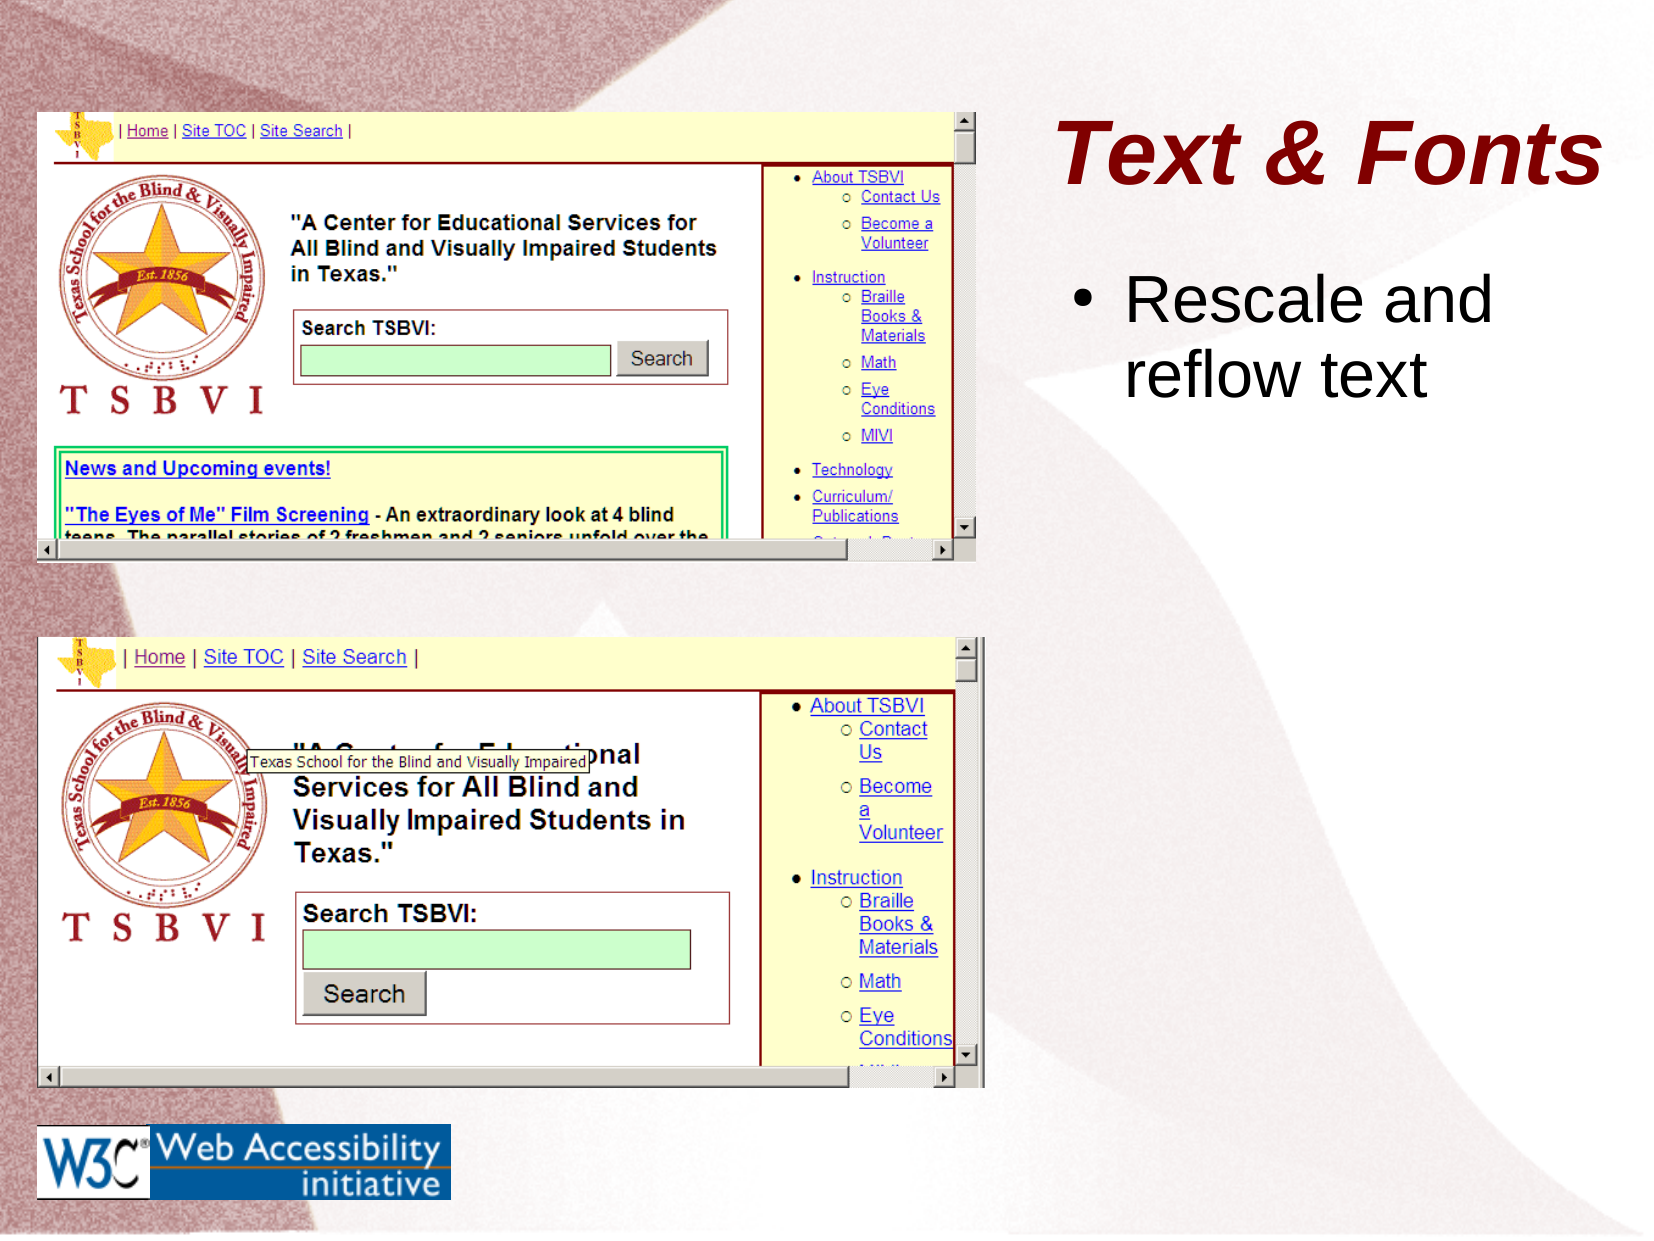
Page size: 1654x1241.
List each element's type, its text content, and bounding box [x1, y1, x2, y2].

picture [0, 0, 1654, 1241]
list Rescale and reflow text [1053, 262, 1538, 888]
title Text & Fonts [596, 49, 1607, 257]
